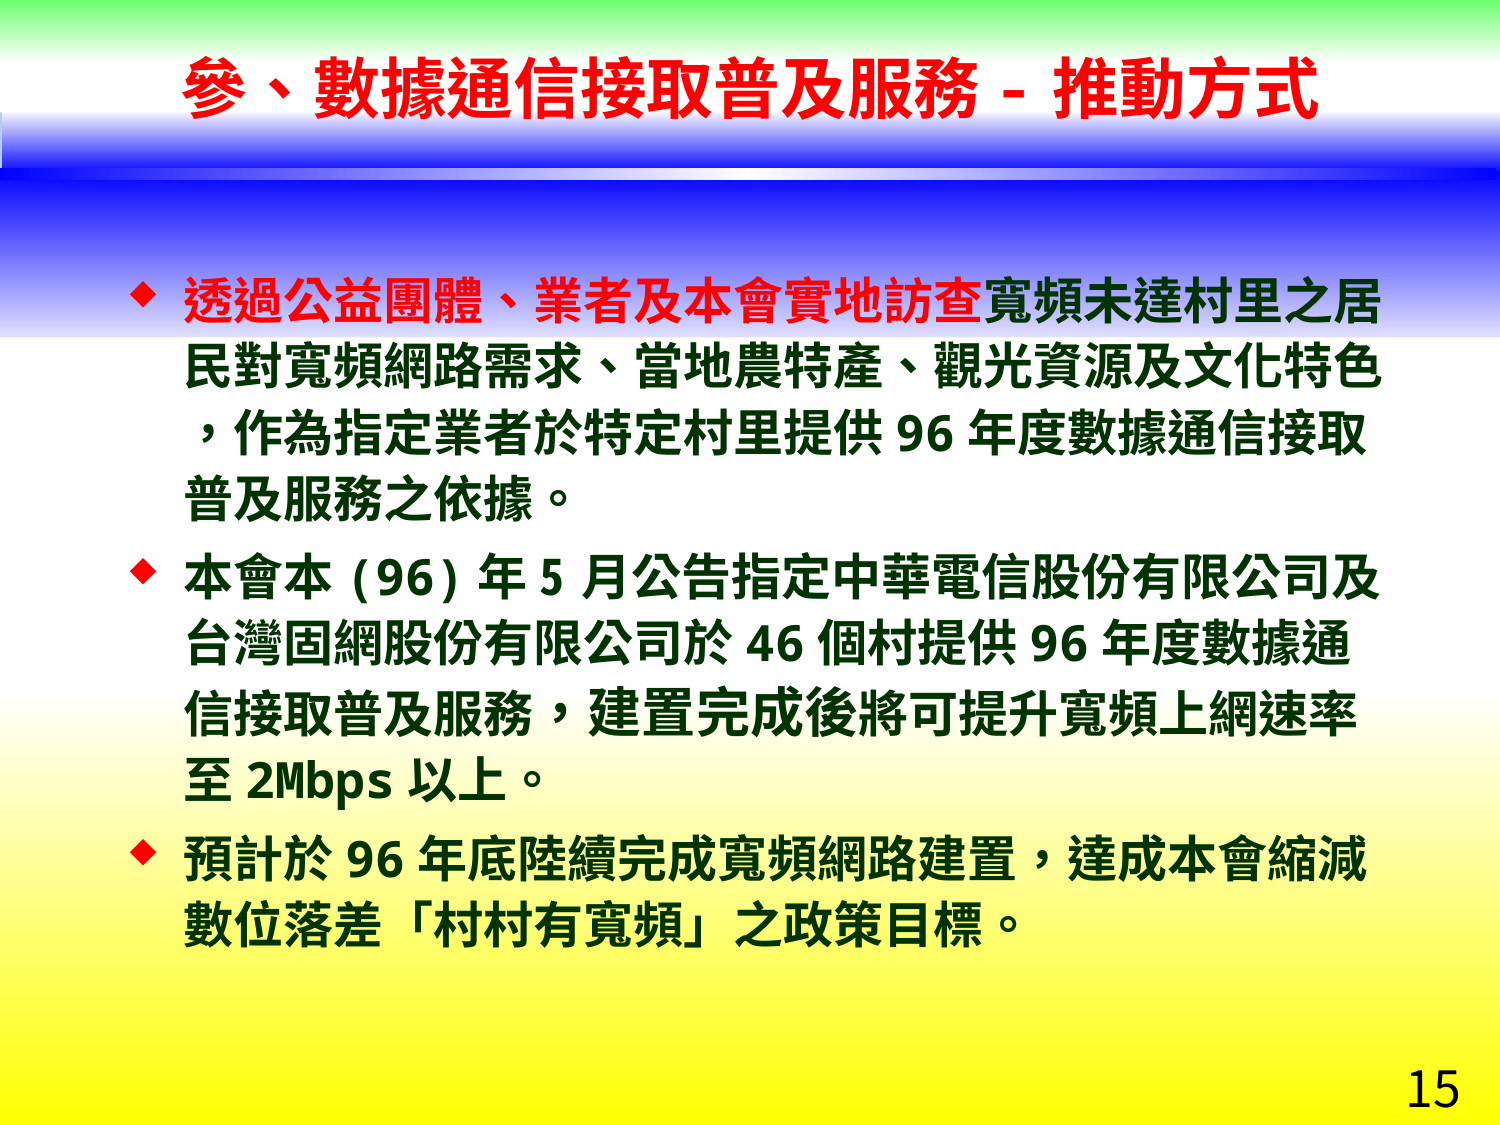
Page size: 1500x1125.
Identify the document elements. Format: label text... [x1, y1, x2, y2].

title 參、數據通信接取普及服務-推動方式 [0, 0, 1500, 173]
list 透過公益團體、業者及本會實地訪查寬頻未達村里之居民對寬頻網路需求、當地農特產、觀光資源及文化特色，作為指定業者於特定村里提供96年度數據通信接取普及服務之依據。 本會本(96)年5月公告指定中華電信股份有限公司及台灣固網股份有限公司於46個村提供96年度數據通信接取普及服務，建置完成後將可提升寬頻上網速率至2Mbps以上。 預計於96年底陸續完成寬頻網路建置，達成本會縮減數位落差「村村有寬頻」之政策目標。 [112, 255, 1412, 988]
